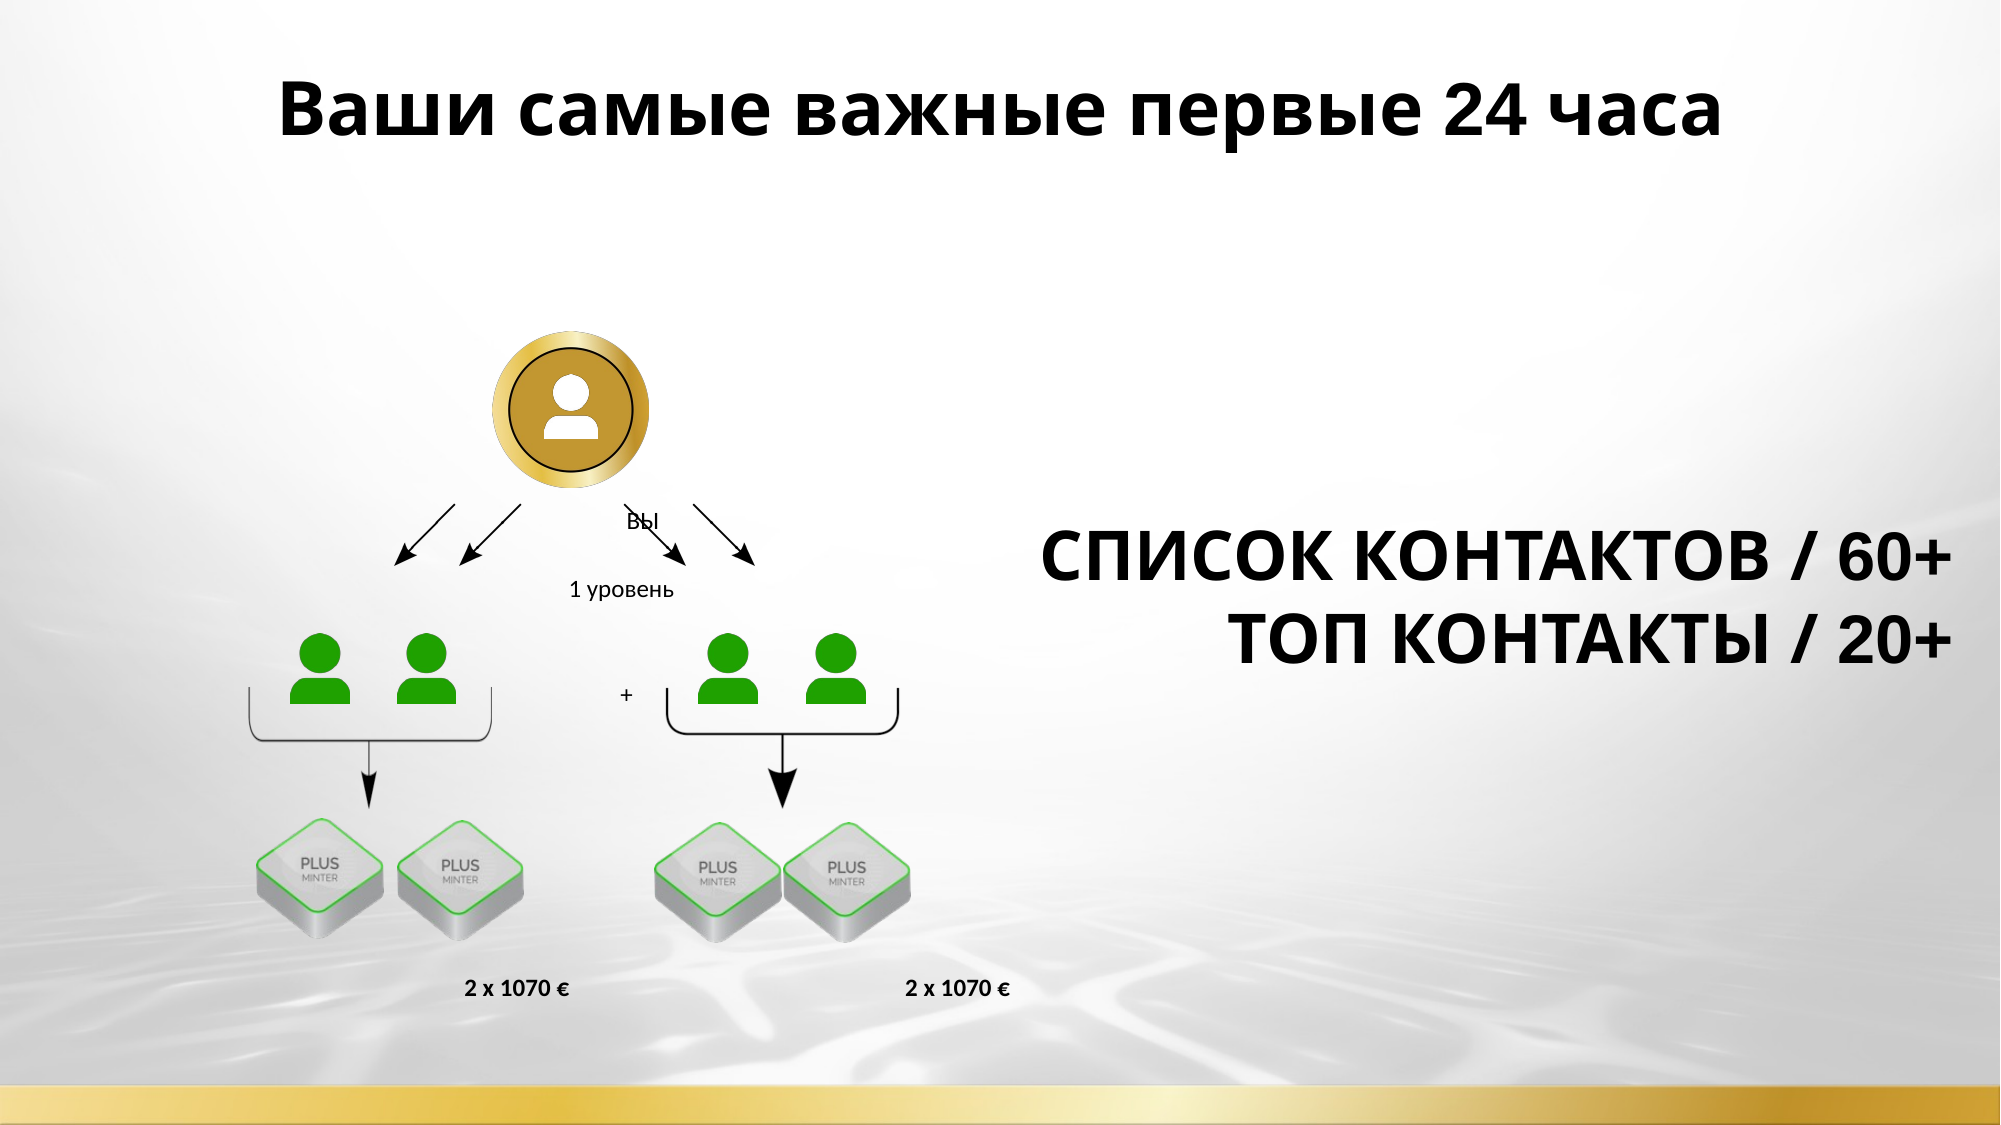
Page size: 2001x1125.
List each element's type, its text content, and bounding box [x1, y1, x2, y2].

text_box ВЫ [496, 497, 667, 543]
text_box 1 уровень [465, 565, 682, 611]
text_box + [517, 670, 641, 716]
text_box СПИСОК КОНТАКТОВ / 60+ ТОП КОНТАКТЫ / 20+ [980, 504, 1962, 685]
text_box 2 х 1070 € [110, 963, 557, 1009]
text_box Ваши самые важные первые 24 часа [10, 70, 1991, 152]
text_box 2 х 1070 € [557, 963, 1024, 1009]
picture [0, 0, 2000, 1125]
text_box ВЫ [471, 497, 513, 539]
